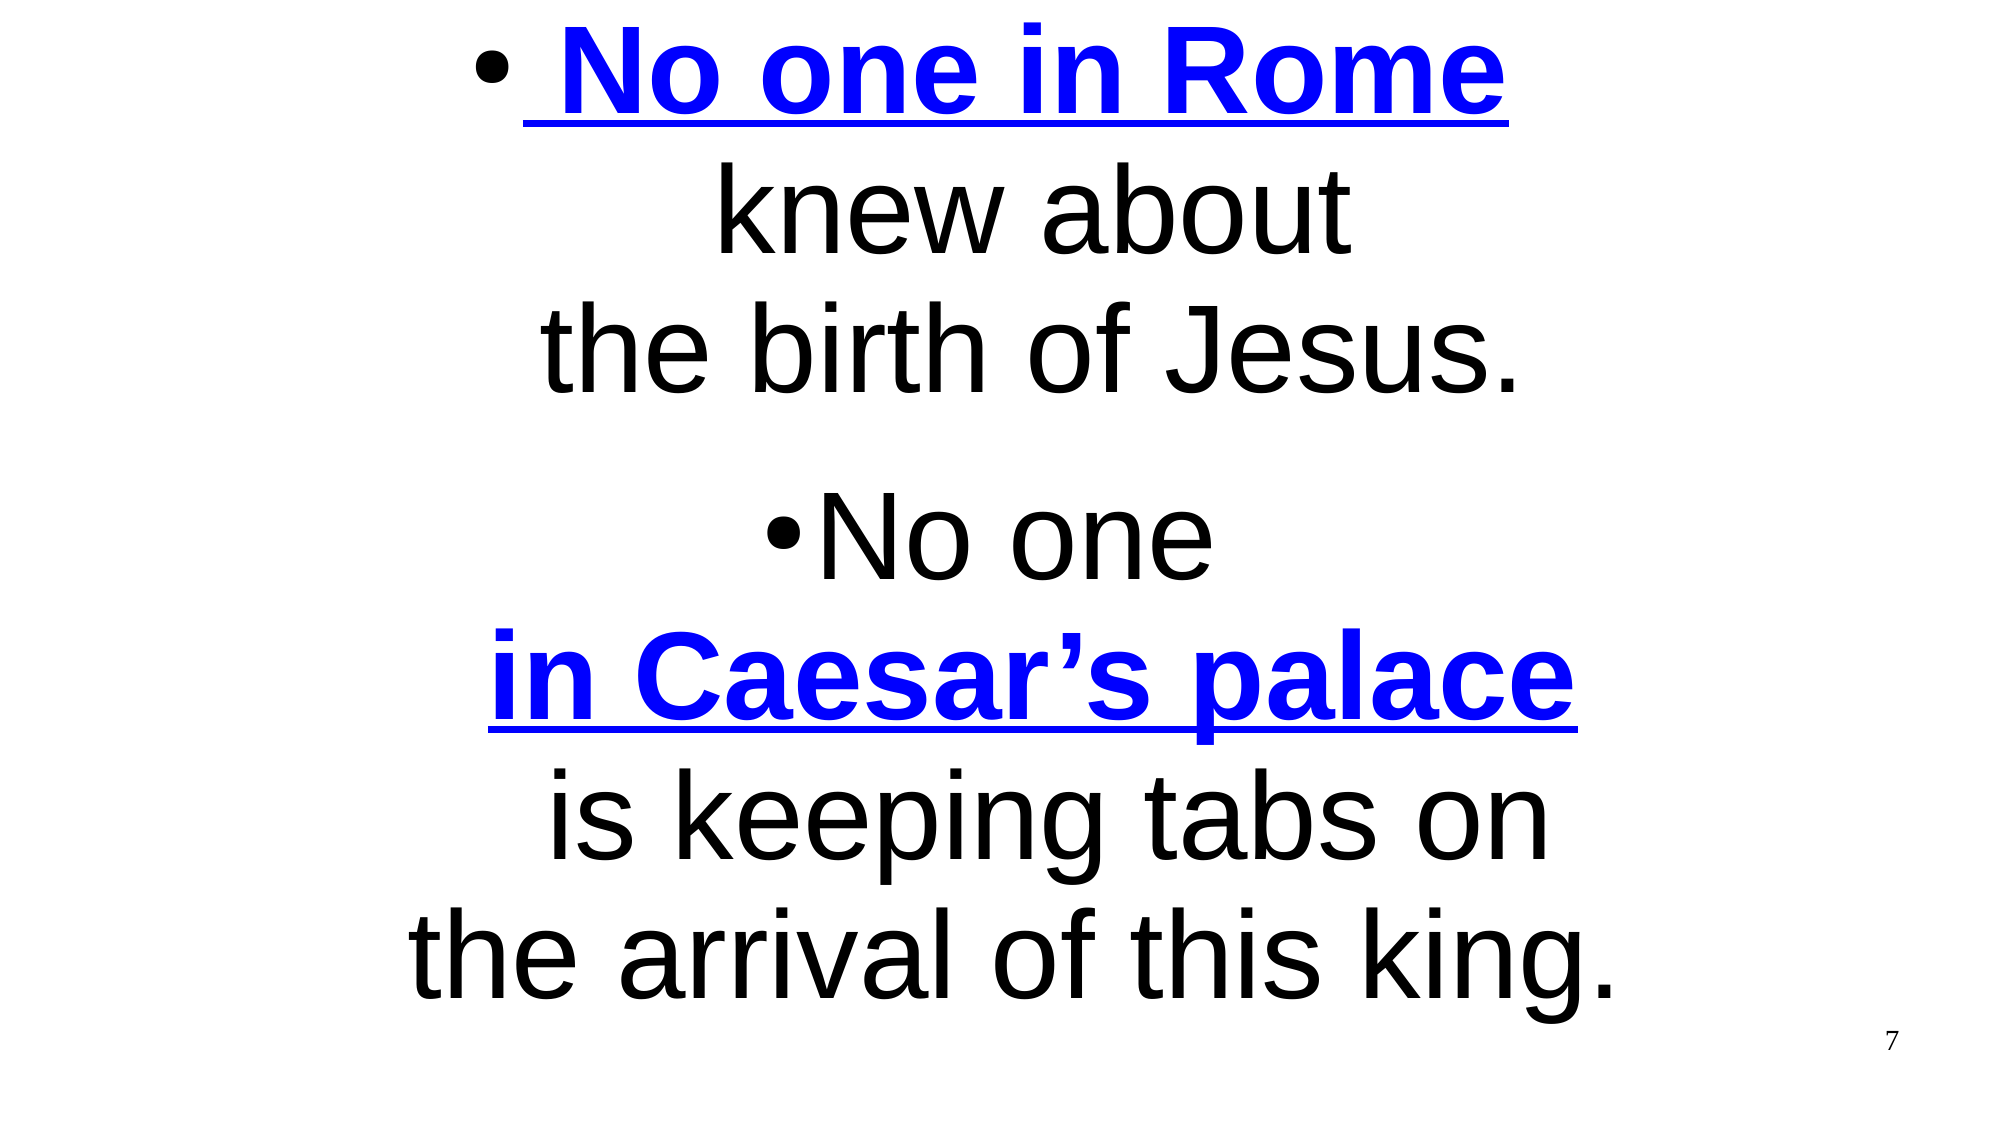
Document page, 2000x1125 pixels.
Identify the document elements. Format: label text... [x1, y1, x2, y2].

list No one in Rome knew about the birth of Jesus. No one in Caesar’s palace is keeping tabs on the arrival of this king. [0, 0, 1996, 1123]
